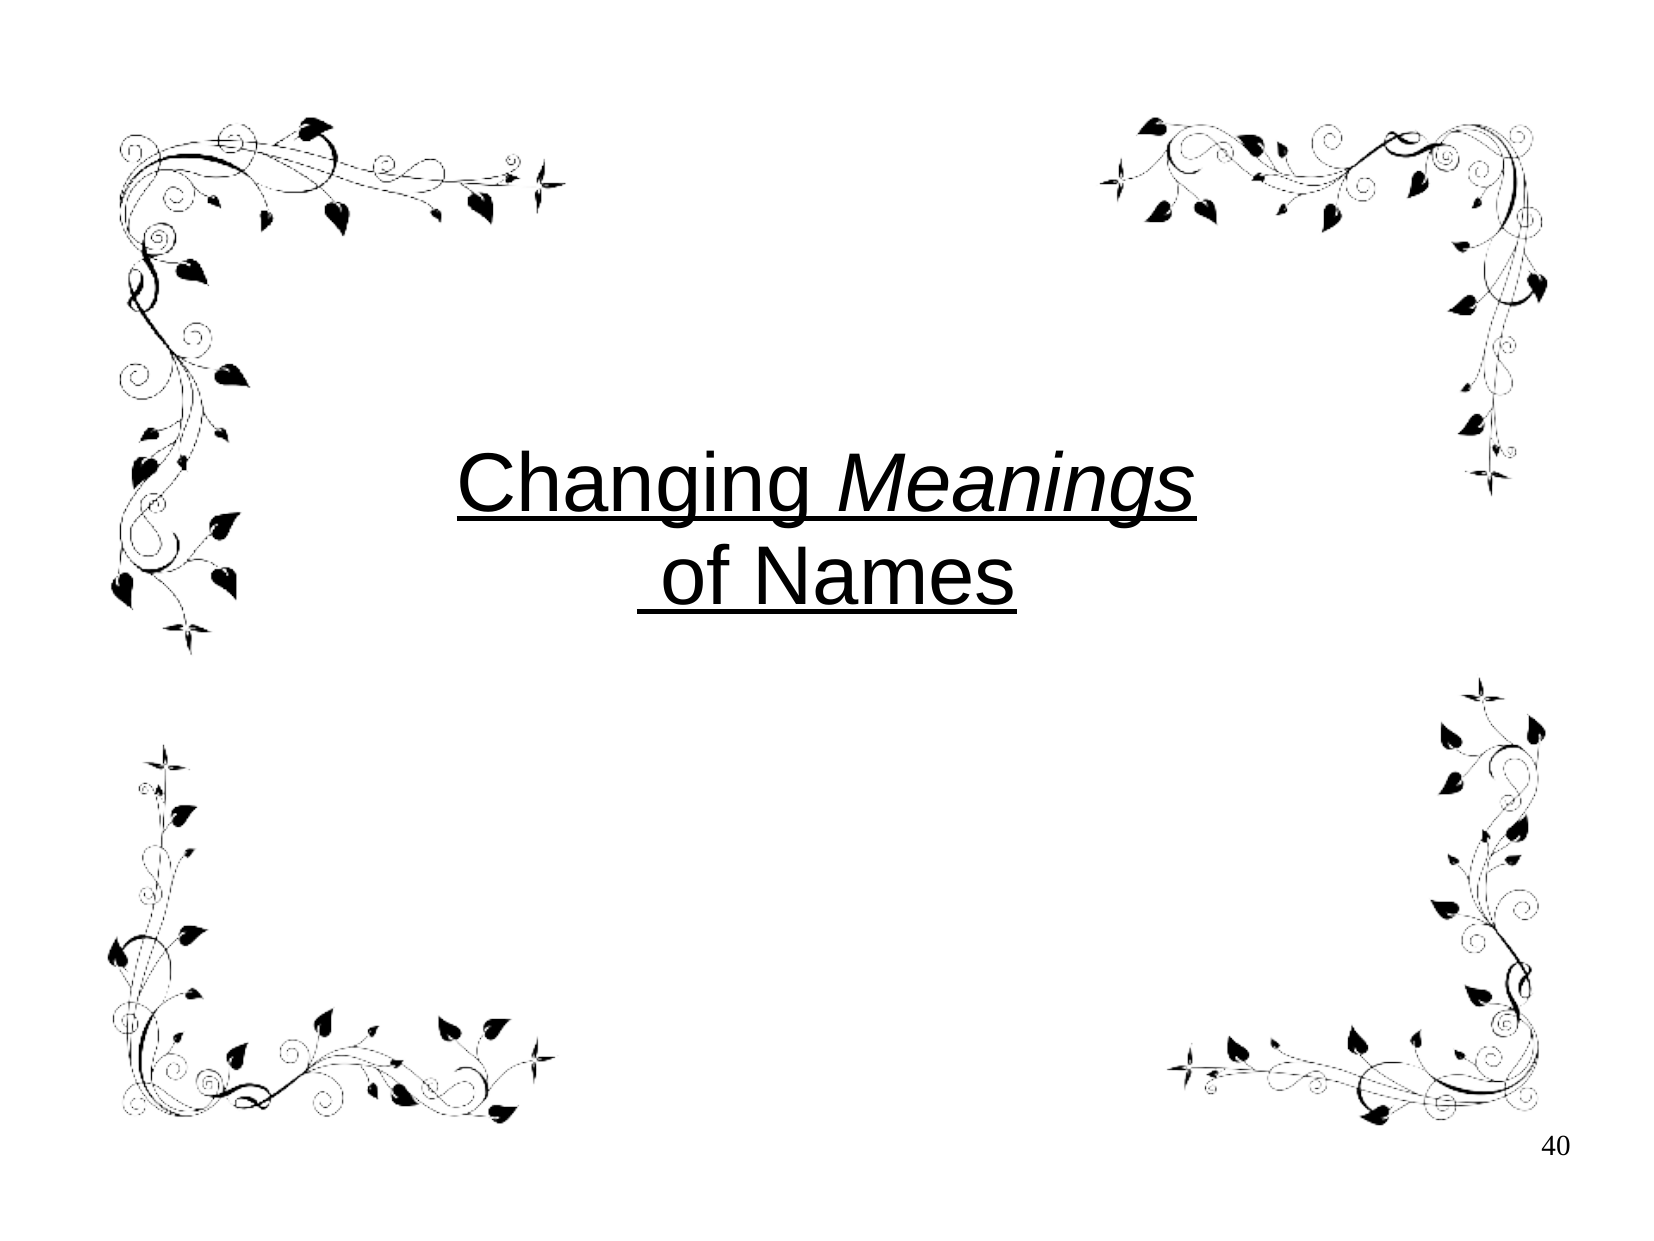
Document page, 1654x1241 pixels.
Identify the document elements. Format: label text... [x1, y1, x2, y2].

picture [101, 1010, 1553, 1131]
subtitle Changing Meanings of Names [82, 49, 1571, 1010]
